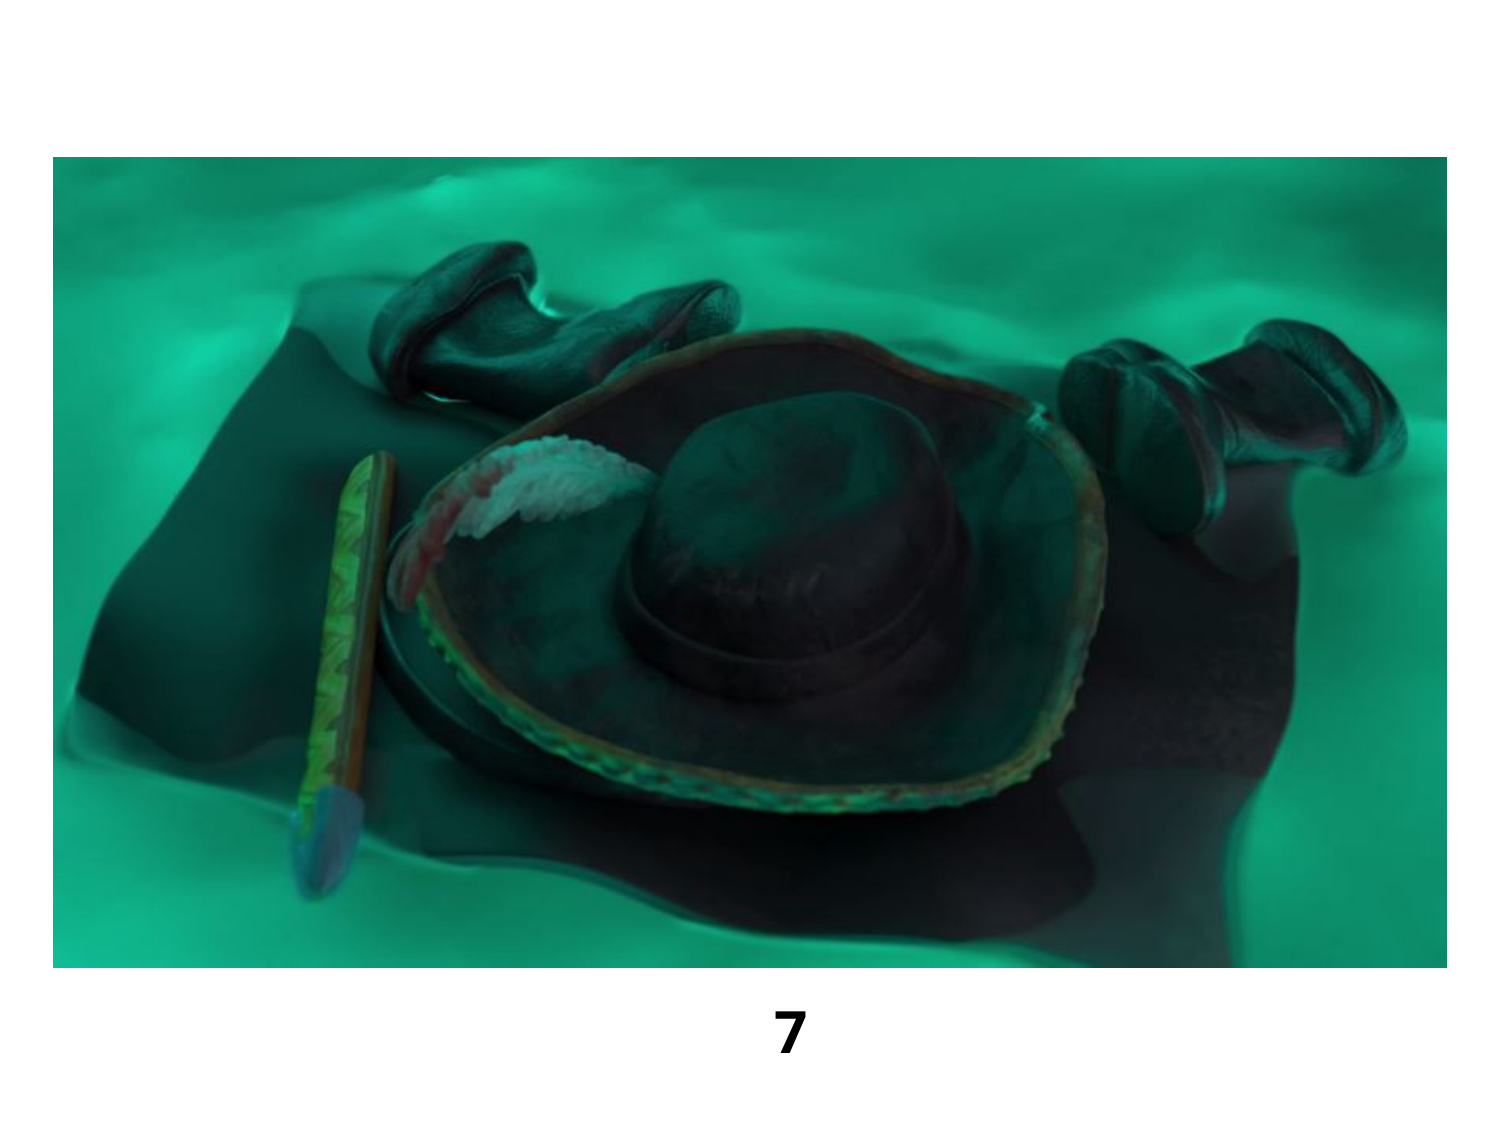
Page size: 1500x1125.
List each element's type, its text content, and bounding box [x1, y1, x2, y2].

picture [53, 157, 1447, 968]
text_box 7 [537, 987, 1046, 1073]
